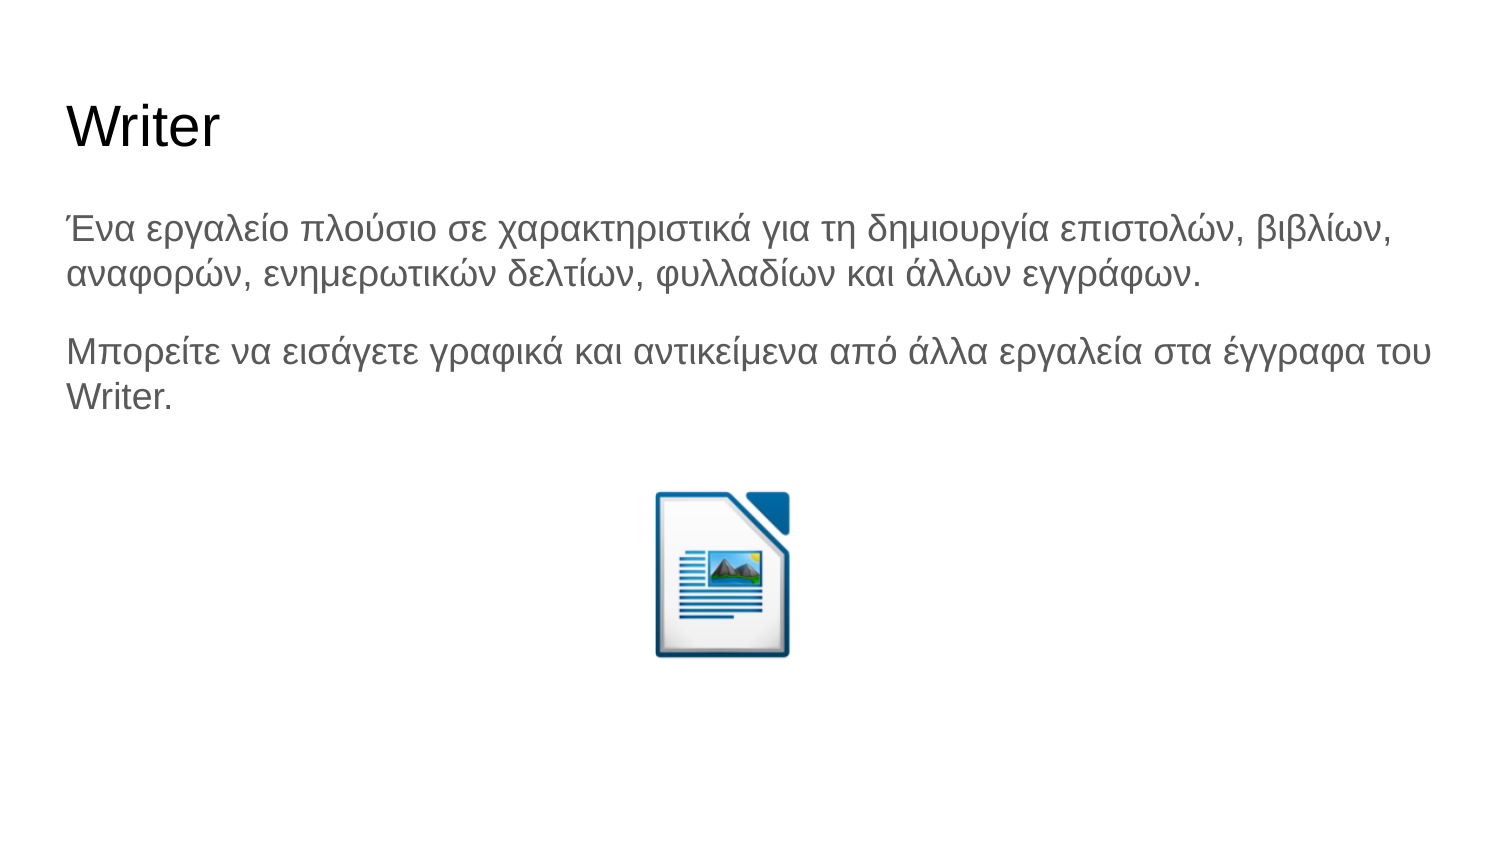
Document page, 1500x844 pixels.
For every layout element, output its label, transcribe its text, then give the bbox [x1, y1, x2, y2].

list Ένα εργαλείο πλούσιο σε χαρακτηριστικά για τη δημιουργία επιστολών, βιβλίων, αναφορών, ενημερωτικών δελτίων, φυλλαδίων και άλλων εγγράφων. Μπορείτε να εισάγετε γραφικά και αντικείμενα από άλλα εργαλεία στα έγγραφα του Writer. [51, 189, 1449, 750]
title Writer [51, 72, 1449, 167]
picture [655, 482, 800, 661]
